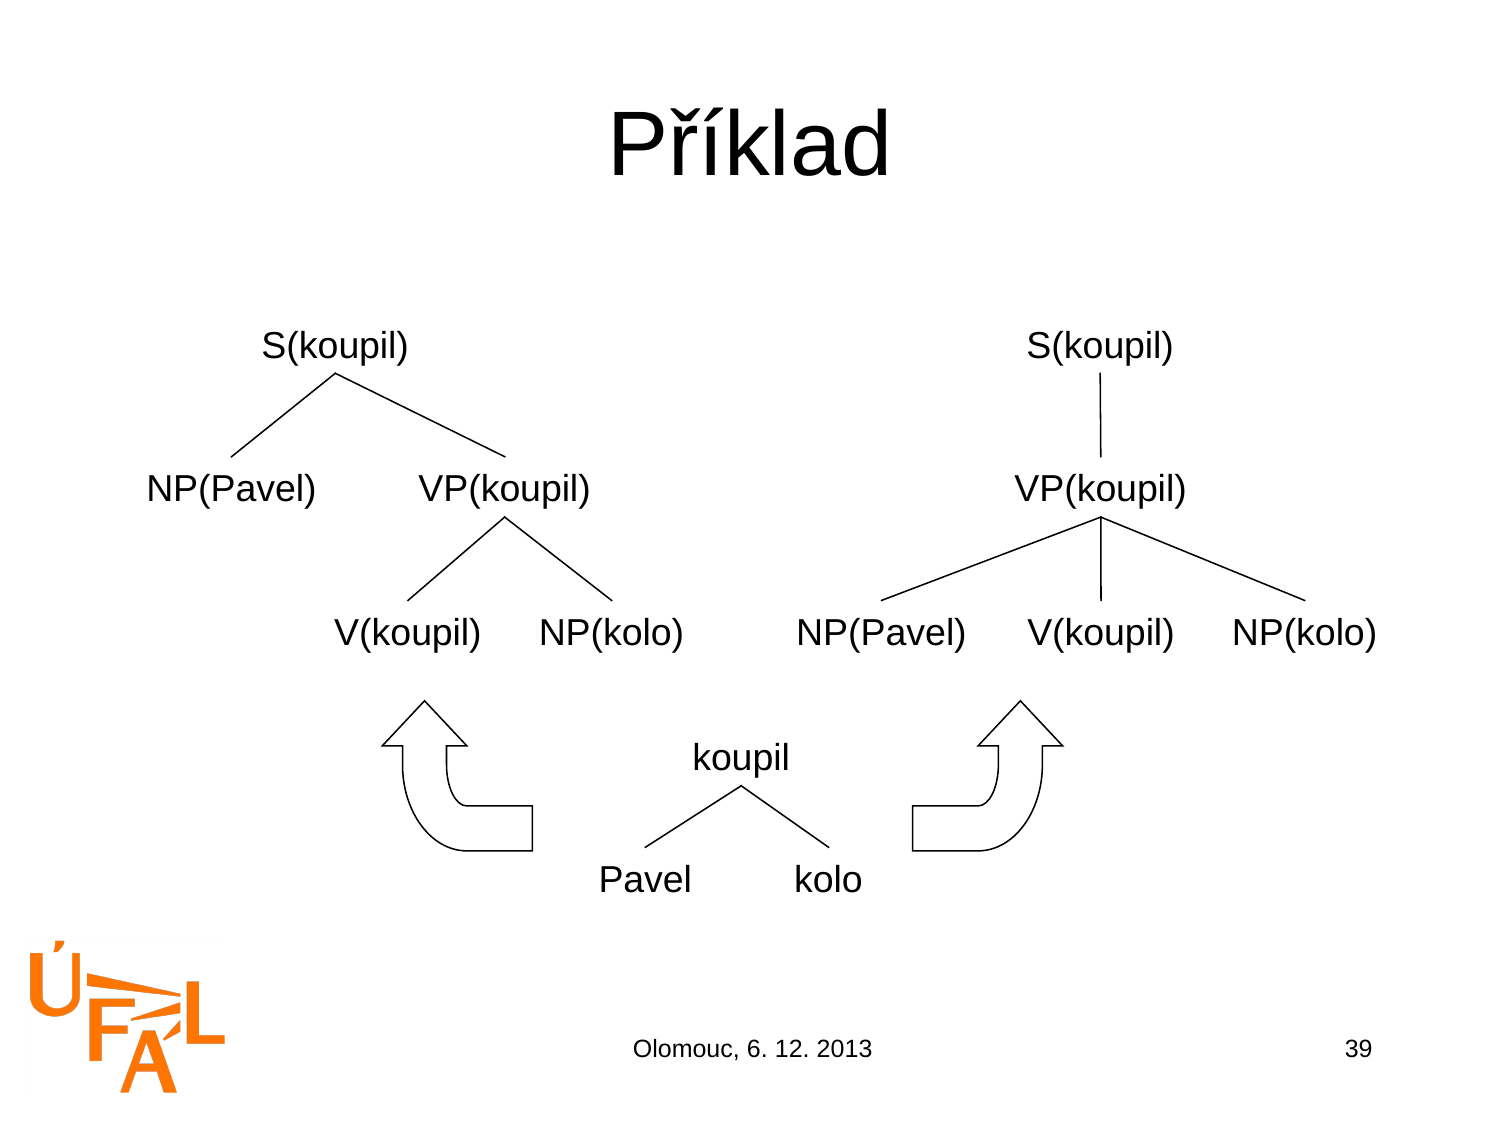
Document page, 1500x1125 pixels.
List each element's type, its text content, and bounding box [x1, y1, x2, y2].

picture [29, 940, 225, 1093]
text_box NP(Pavel) [131, 456, 332, 518]
text_box V(koupil) [1012, 600, 1190, 661]
text_box NP(kolo) [1217, 600, 1393, 661]
text_box VP(koupil) [999, 456, 1202, 518]
text_box [382, 700, 533, 851]
title Příklad [75, 14, 1426, 263]
text_box Pavel [583, 847, 707, 908]
text_box NP(Pavel) [781, 600, 982, 661]
text_box S(koupil) [246, 312, 424, 374]
text_box NP(kolo) [524, 600, 700, 661]
text_box [912, 700, 1063, 851]
text_box V(koupil) [319, 600, 497, 661]
text_box koupil [677, 725, 805, 786]
text_box VP(koupil) [403, 456, 606, 518]
text_box S(koupil) [1011, 312, 1189, 374]
text_box kolo [779, 847, 878, 908]
